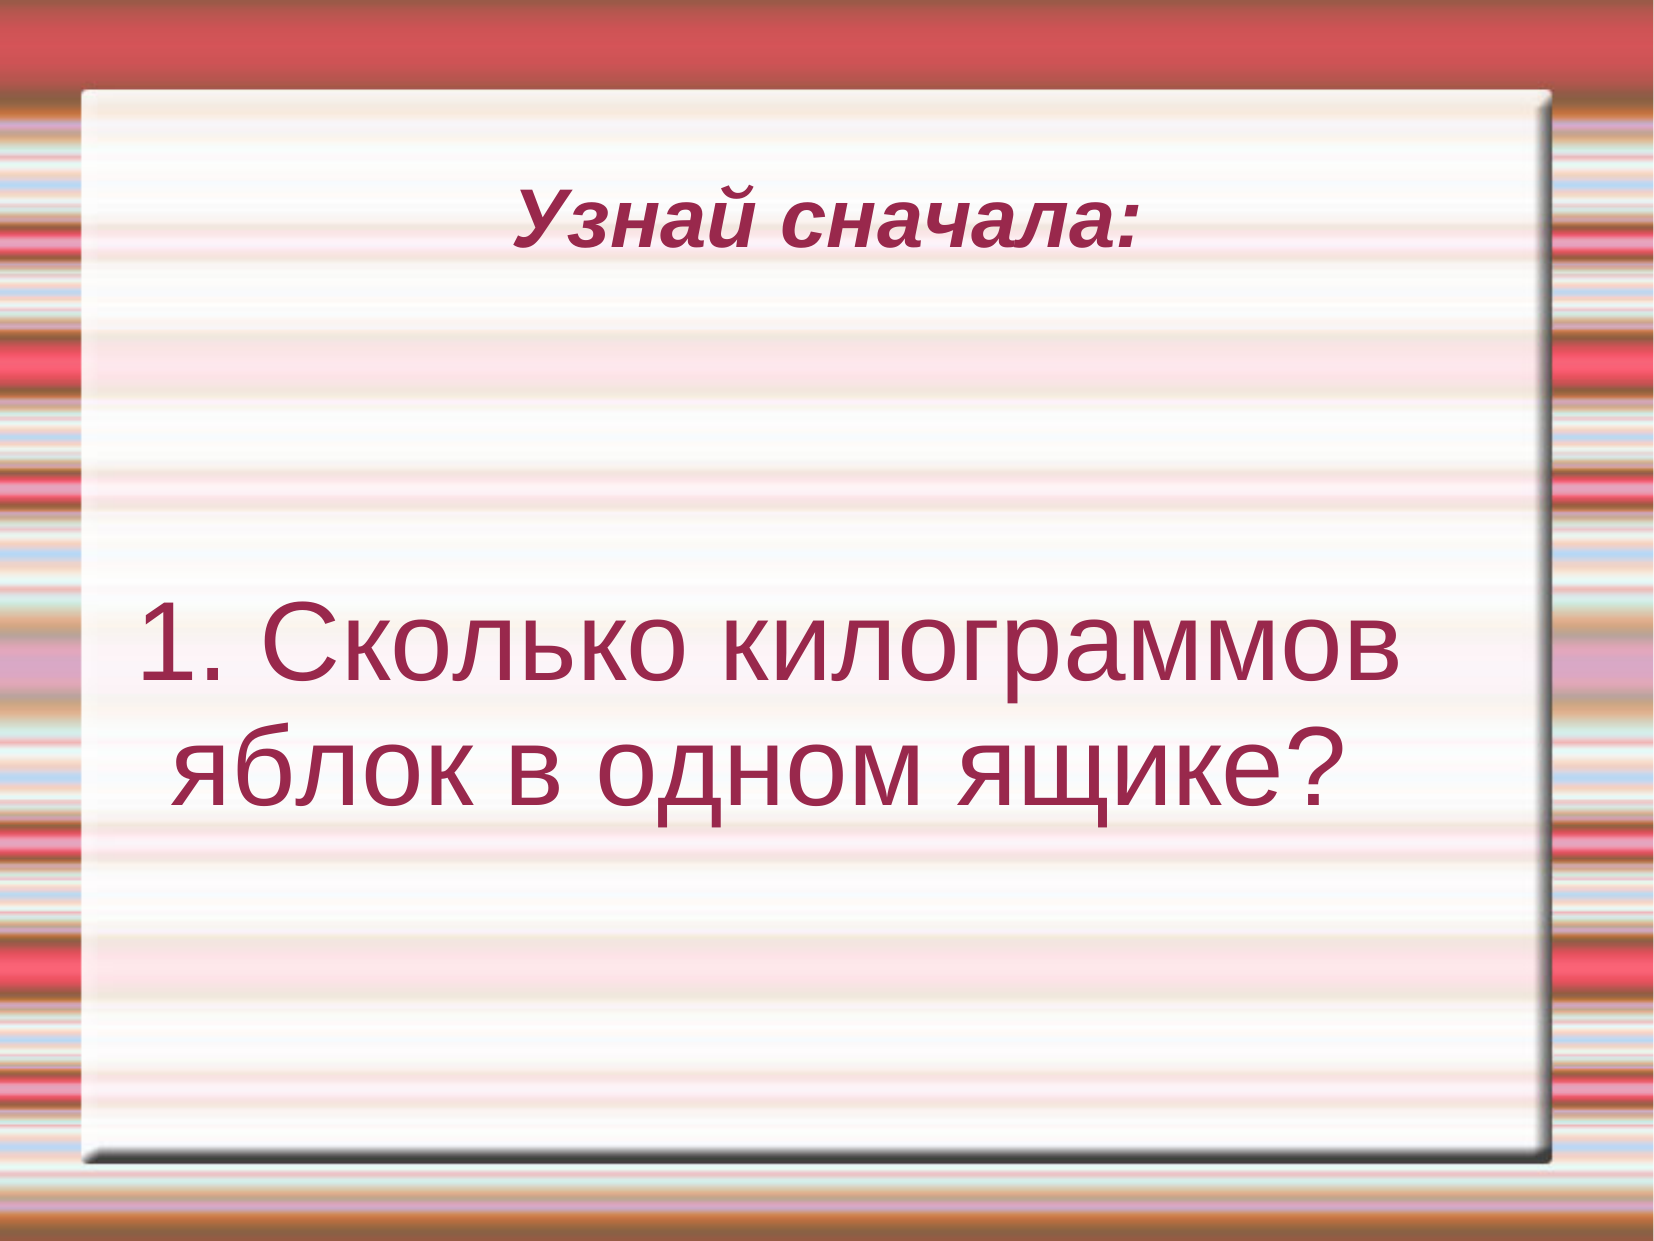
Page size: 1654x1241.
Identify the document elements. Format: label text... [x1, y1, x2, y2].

subtitle 1. Сколько килограммов яблок в одном ящике? [134, 350, 1516, 1133]
title Узнай сначала: [121, 114, 1534, 322]
picture [0, 0, 1654, 1241]
